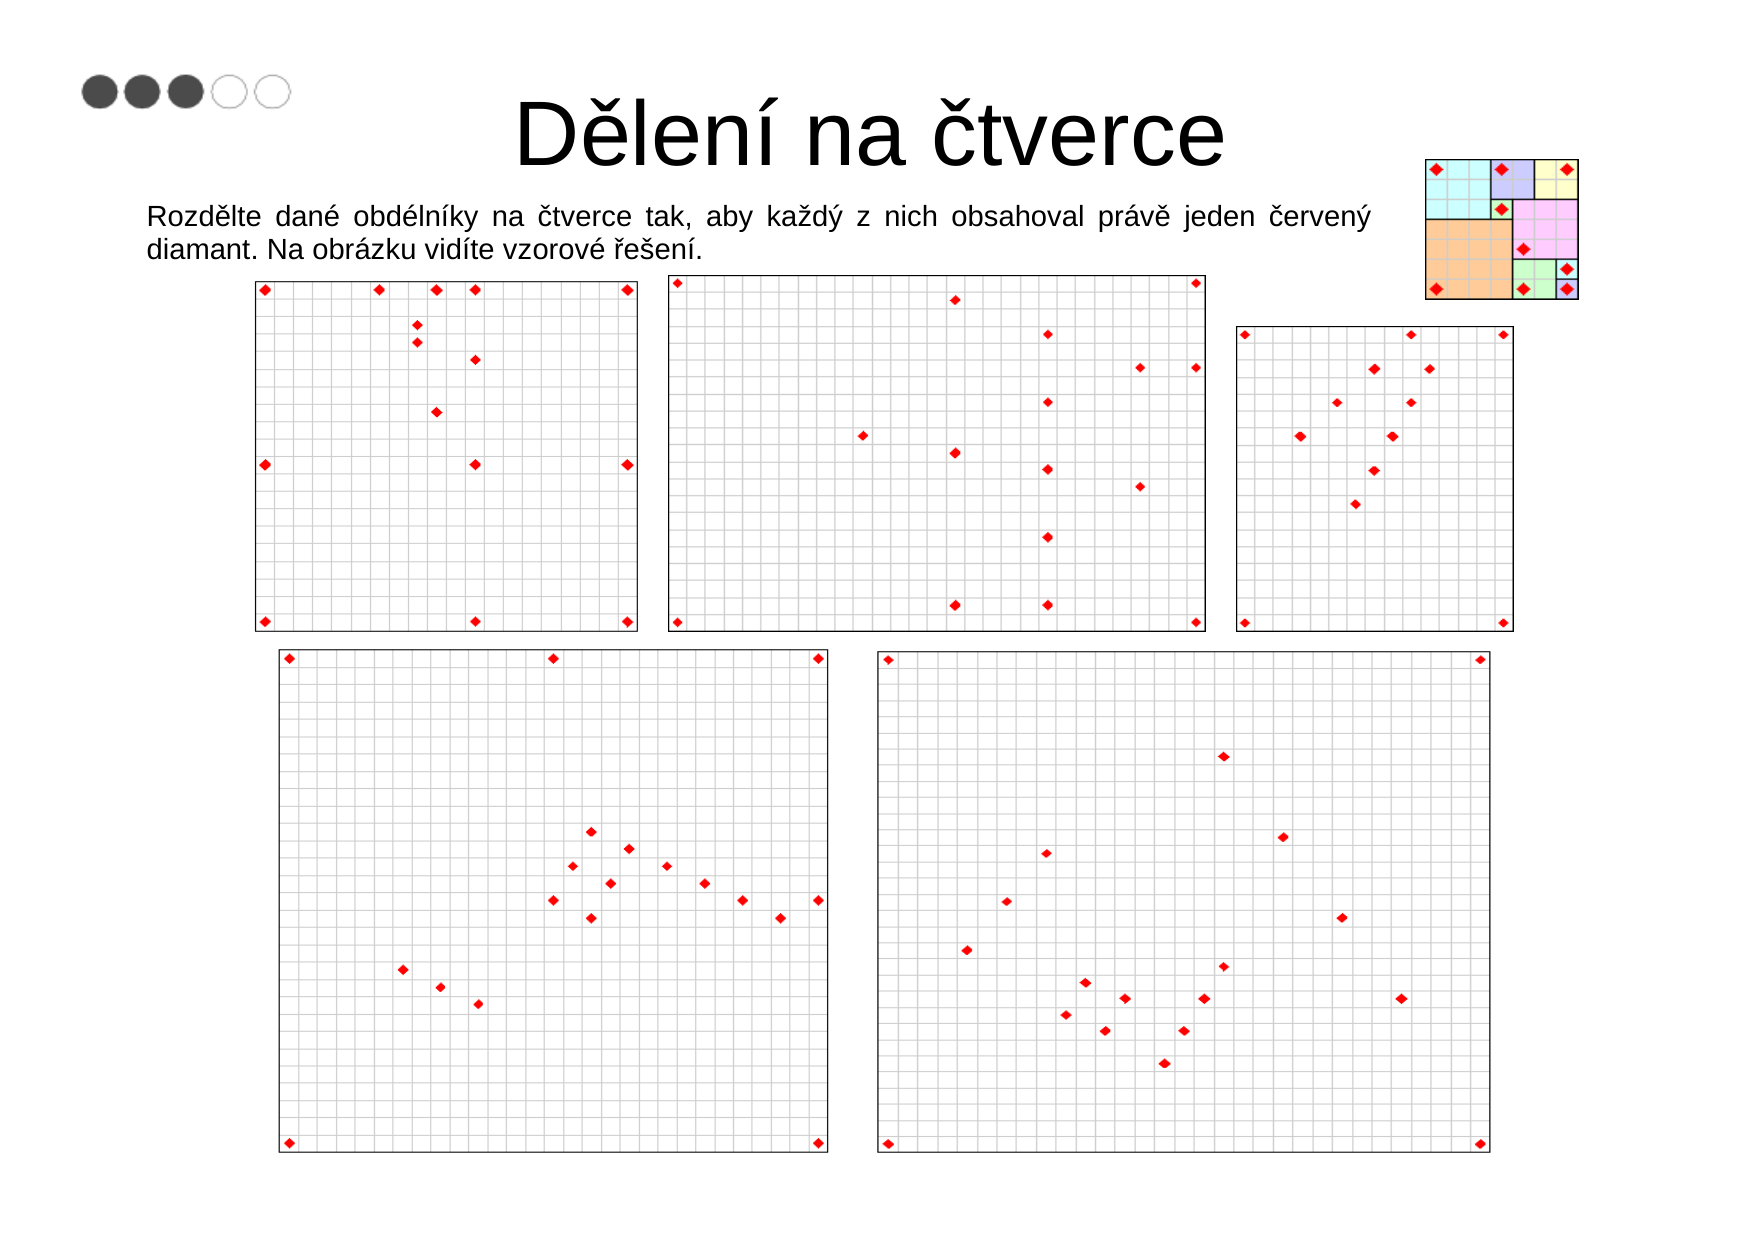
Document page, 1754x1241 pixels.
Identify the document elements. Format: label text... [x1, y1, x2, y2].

text_box Rozdělte dané obdélníky na čtverce tak, aby každý z nich obsahoval právě jeden červený diamant. Na obrázku vidíte vzorové řešení. [146, 165, 1374, 300]
picture [1425, 159, 1579, 300]
title Dělení na čtverce [135, 39, 1608, 228]
picture [74, 72, 293, 113]
picture [668, 275, 1206, 632]
picture [1236, 326, 1514, 632]
picture [273, 644, 834, 1158]
picture [245, 272, 648, 641]
picture [871, 646, 1497, 1158]
